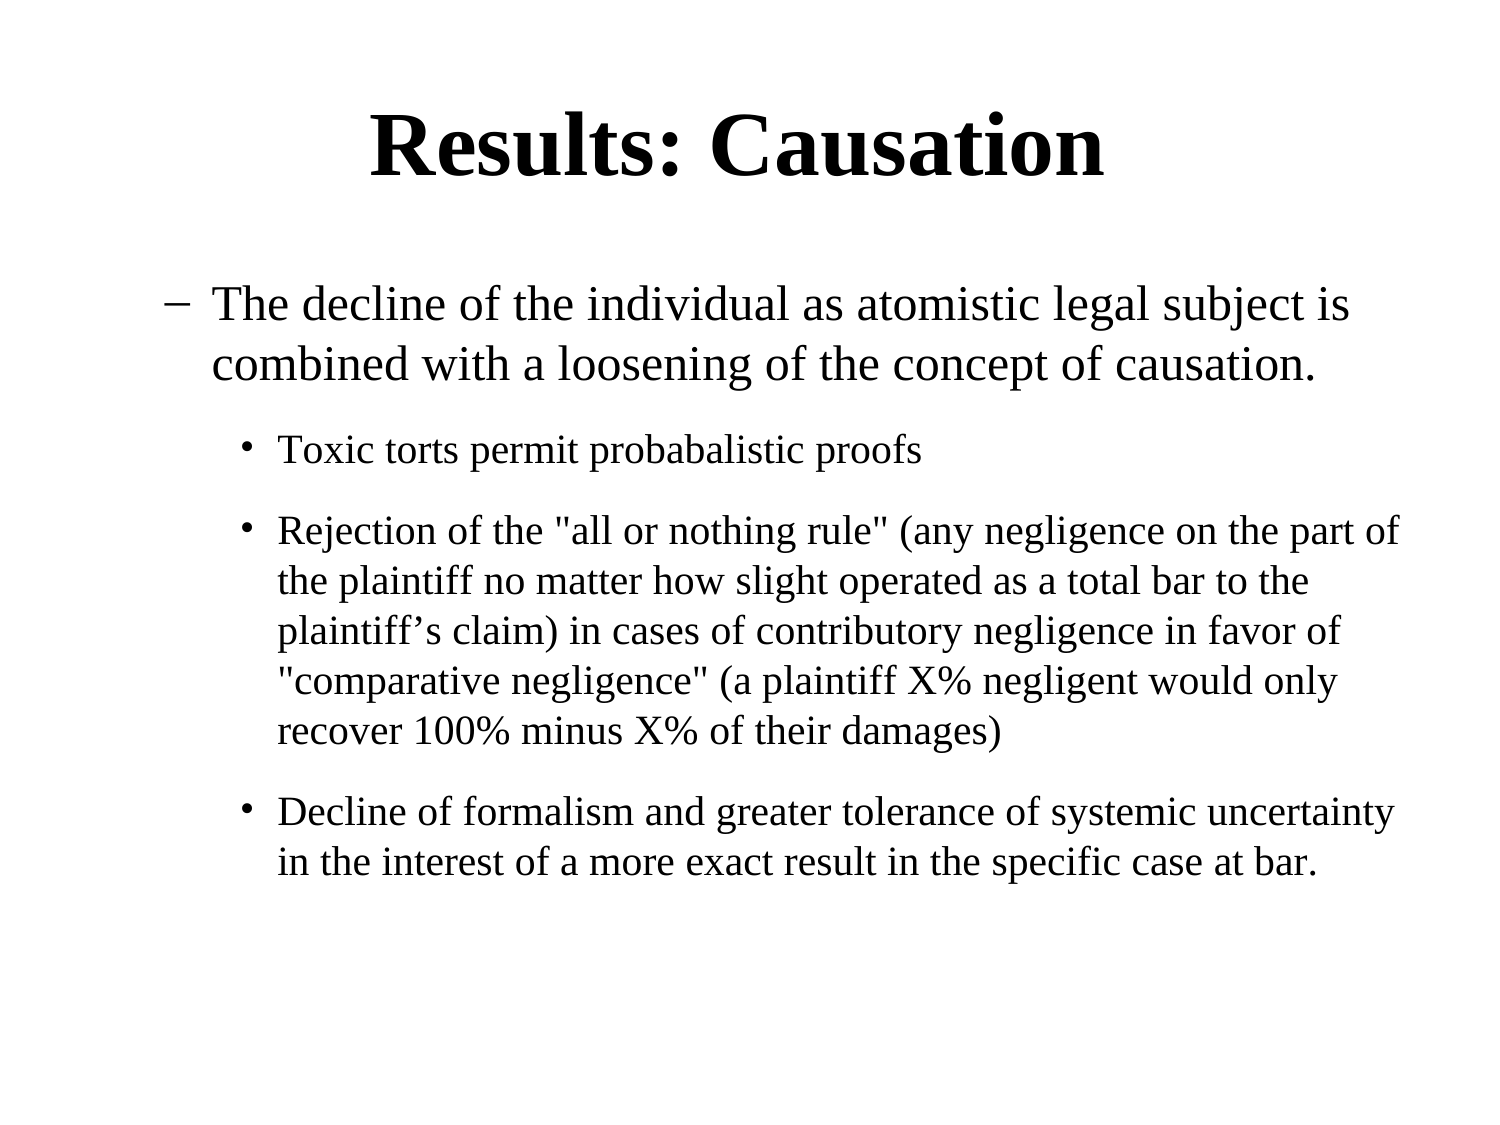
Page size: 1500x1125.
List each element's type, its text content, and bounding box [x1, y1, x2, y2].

list The decline of the individual as atomistic legal subject is combined with a loosening of the concept of causation. Toxic torts permit probabalistic proofs Rejection of the "all or nothing rule" (any negligence on the part of the plaintiff no matter how slight operated as a total bar to the plaintiff’s claim) in cases of contributory negligence in favor of "comparative negligence" (a plaintiff X% negligent would only recover 100% minus X% of their damages) Decline of formalism and greater tolerance of systemic uncertainty in the interest of a more exact result in the specific case at bar. [75, 262, 1426, 1005]
title Results: Causation [75, 45, 1426, 233]
